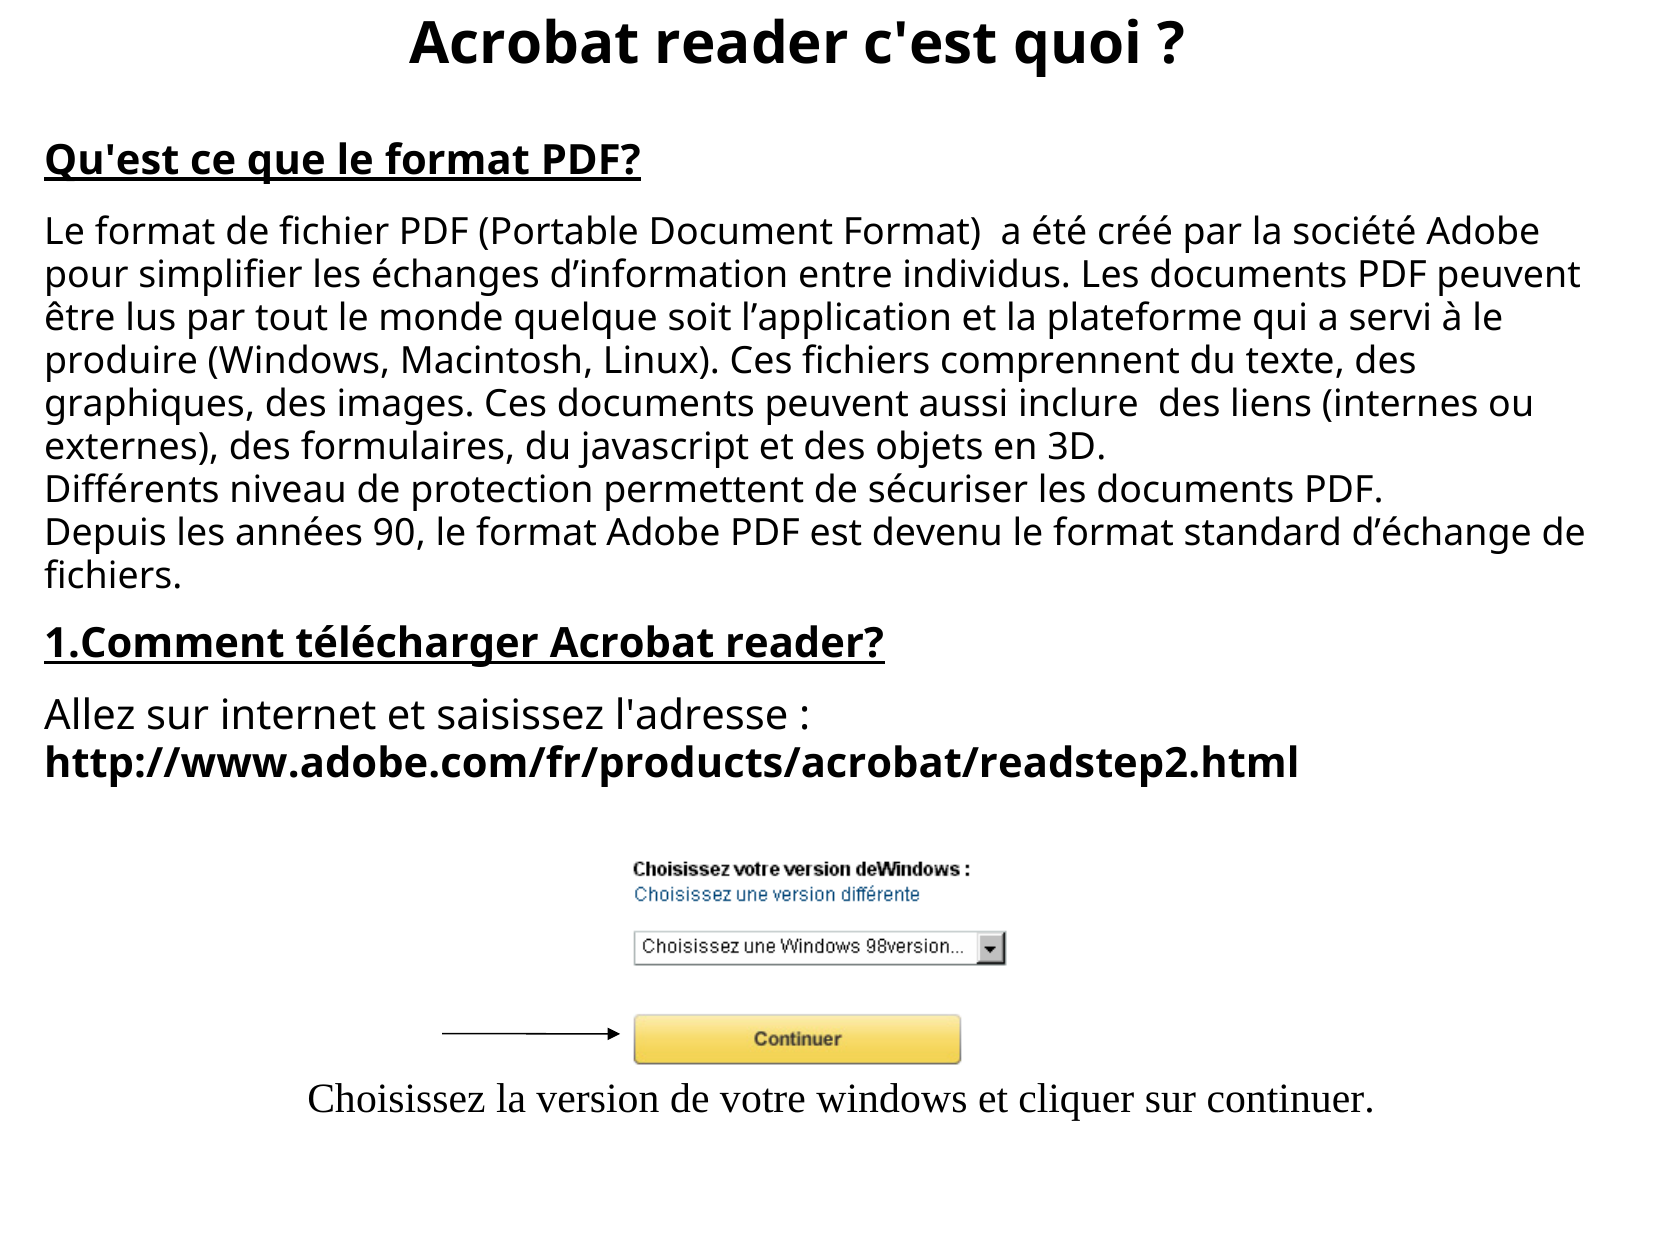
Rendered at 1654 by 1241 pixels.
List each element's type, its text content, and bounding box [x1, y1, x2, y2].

text_box Choisissez la version de votre windows et cliquer sur continuer. [59, 1089, 1625, 1152]
picture [620, 851, 1046, 1089]
text_box Acrobat reader c'est quoi ? [118, 29, 1477, 126]
text_box Qu'est ce que le format PDF? Le format de fichier PDF (Portable Document Format) a été créé par la société Adobe pour simplifier les échanges d’information entre individus. Les documents PDF peuvent être lus par tout le monde quelque soit l’application et la plateforme qui a servi à le produire (Windows, Macintosh, Linux). Ces fichiers comprennent du texte, des graphiques, des images. Ces documents peuvent aussi inclure des liens (internes ou externes), des formulaires, du javascript et des objets en 3D. Différents niveau de protection permettent de sécuriser les documents PDF. Depuis les années 90, le format Adobe PDF est devenu le format standard d’échange de fichiers. 1.Comment télécharger Acrobat reader? Allez sur internet et saisissez l'adresse : http://www.adobe.com/fr/products/acrobat/readstep2.html [29, 147, 1624, 823]
